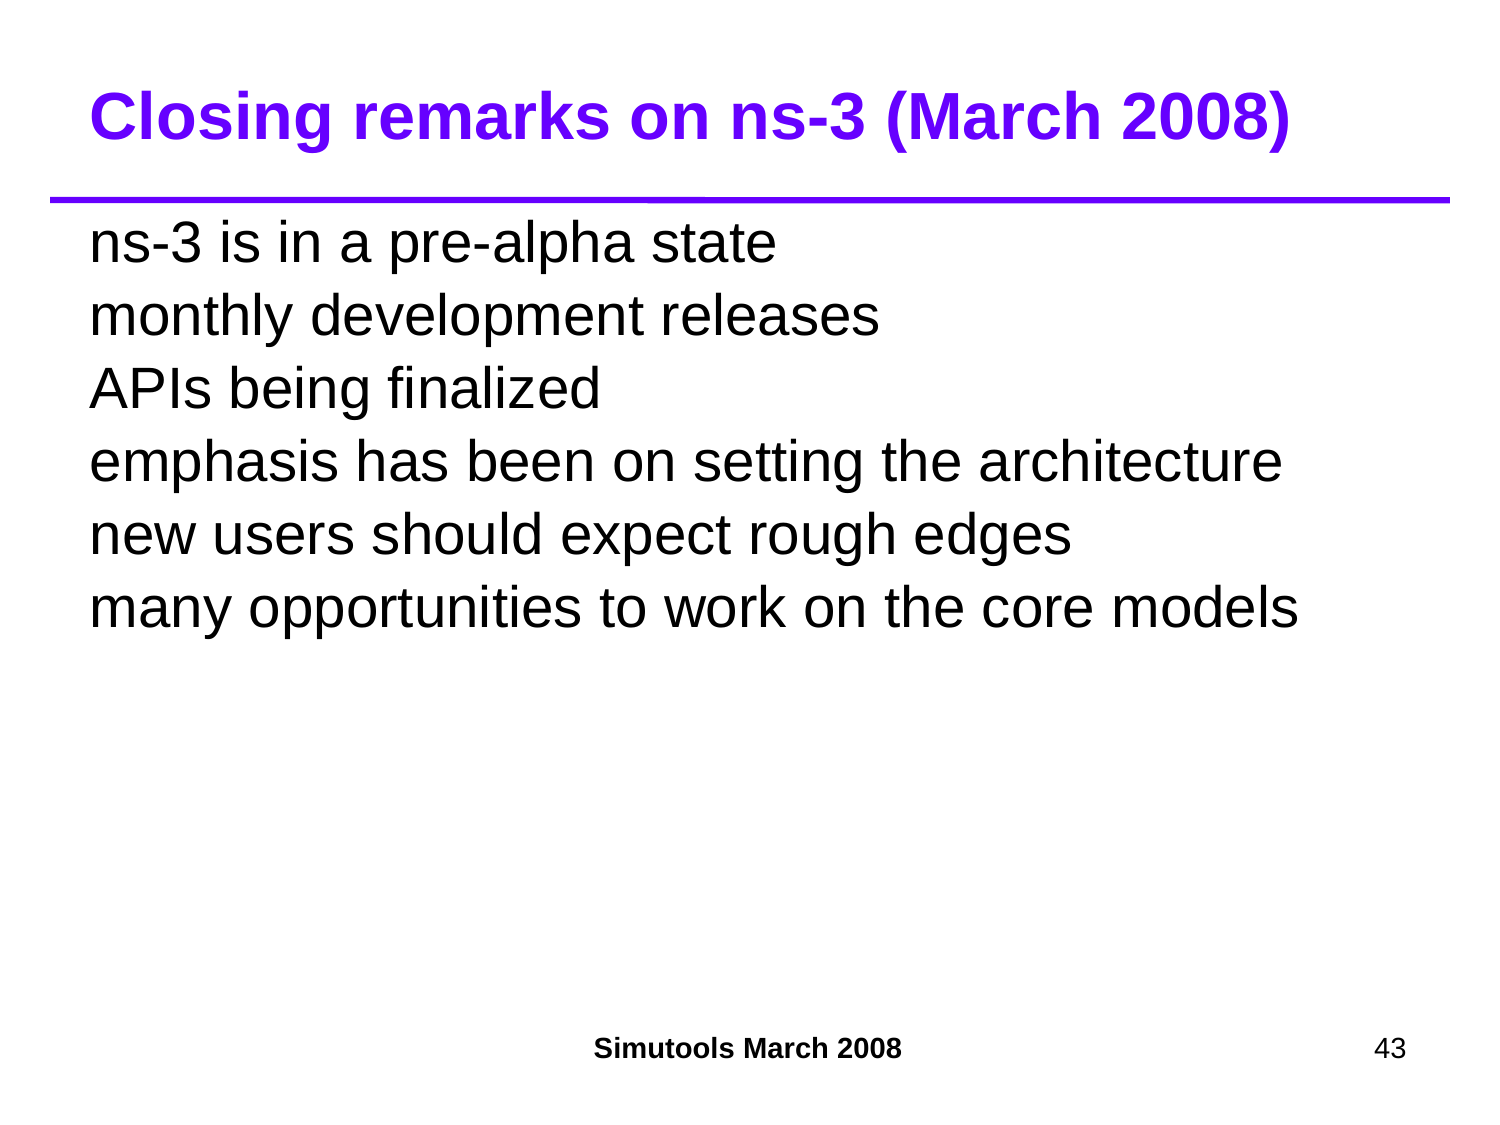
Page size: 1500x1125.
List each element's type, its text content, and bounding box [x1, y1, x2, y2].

list ns-3 is in a pre-alpha state monthly development releases APIs being finalized emphasis has been on setting the architecture new users should expect rough edges many opportunities to work on the core models [75, 207, 1426, 1019]
title Closing remarks on ns-3 (March 2008) [75, 68, 1426, 165]
